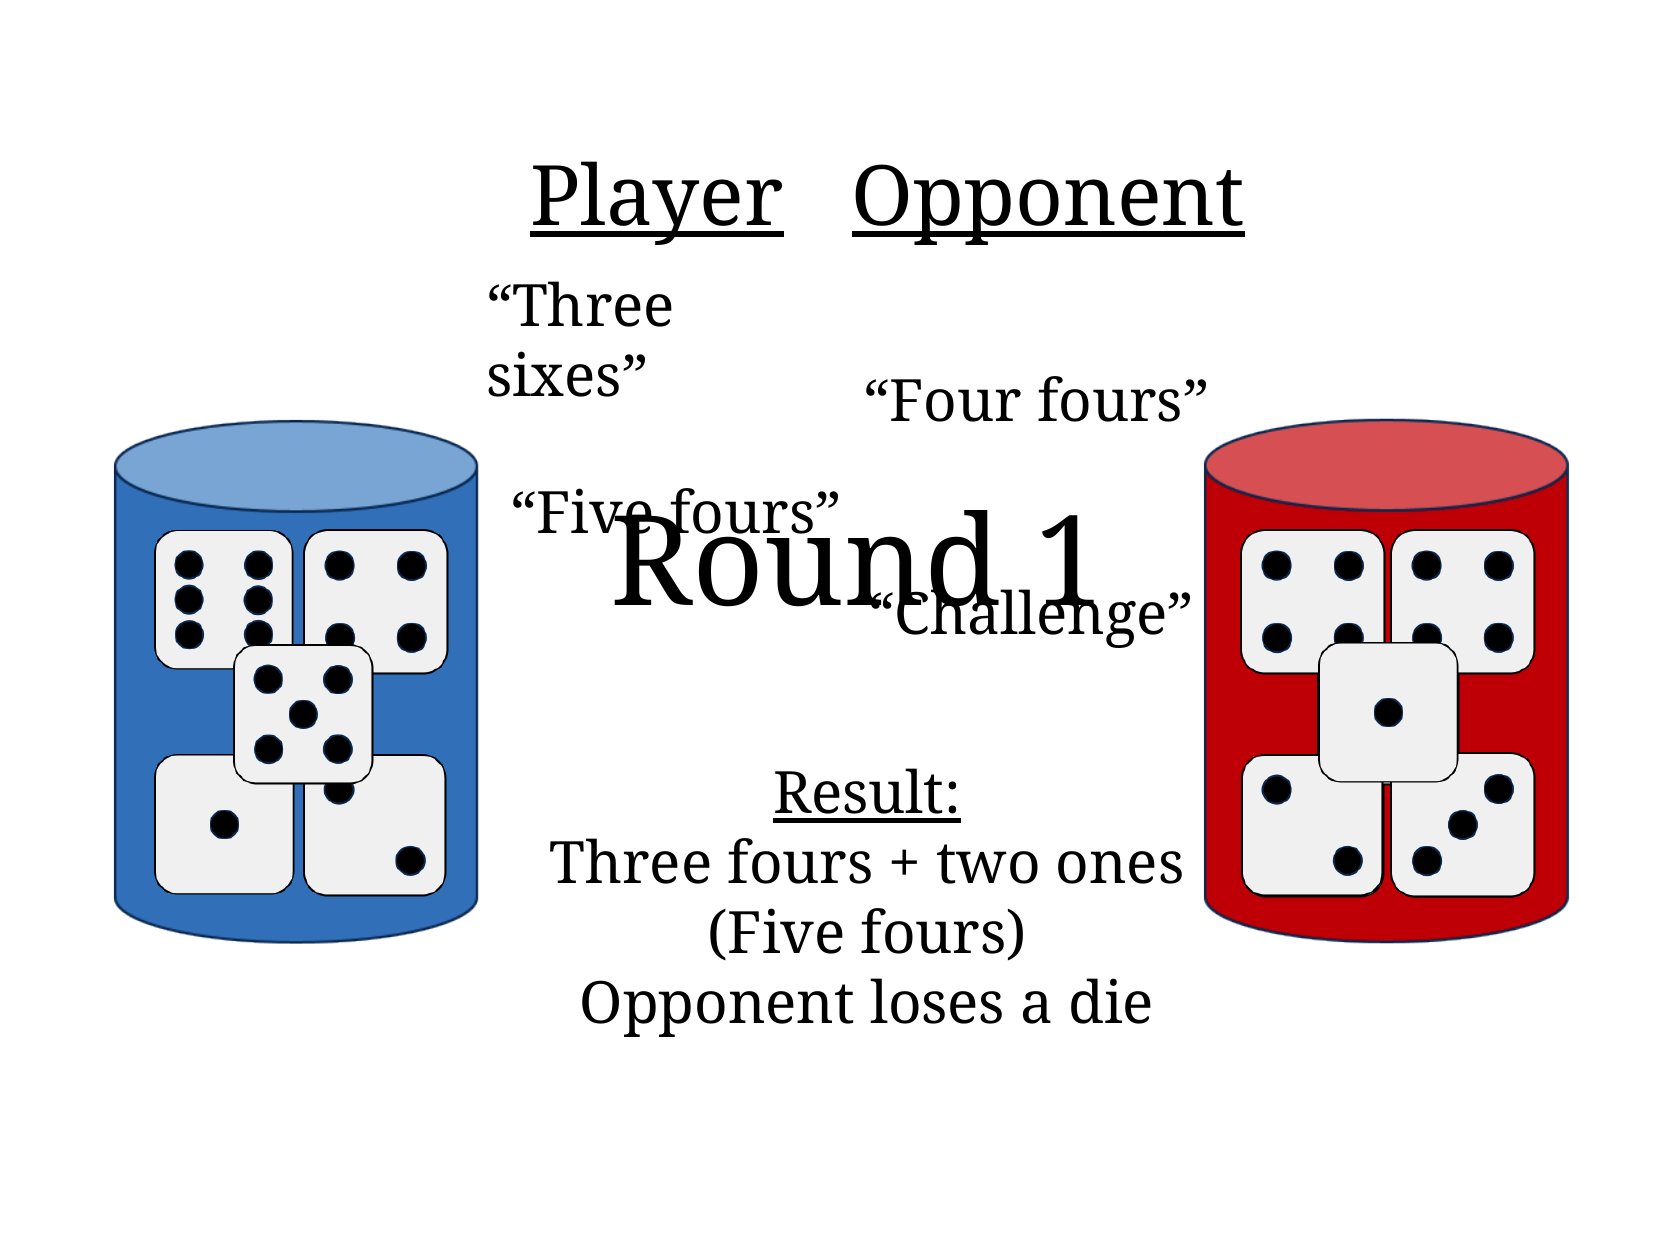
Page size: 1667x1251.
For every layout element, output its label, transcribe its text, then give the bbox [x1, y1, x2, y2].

text_box “Three sixes” [471, 260, 839, 346]
text_box Player [515, 134, 777, 250]
text_box Opponent [836, 134, 1237, 250]
text_box Round 1 [596, 472, 1083, 638]
text_box “Challenge” [853, 568, 1187, 654]
picture [1200, 412, 1576, 949]
picture [102, 412, 488, 952]
text_box “Five fours” [495, 467, 830, 553]
text_box Result: Three fours + two ones (Five fours) Opponent loses a die [535, 747, 1156, 1043]
text_box “Four fours” [848, 355, 1198, 441]
